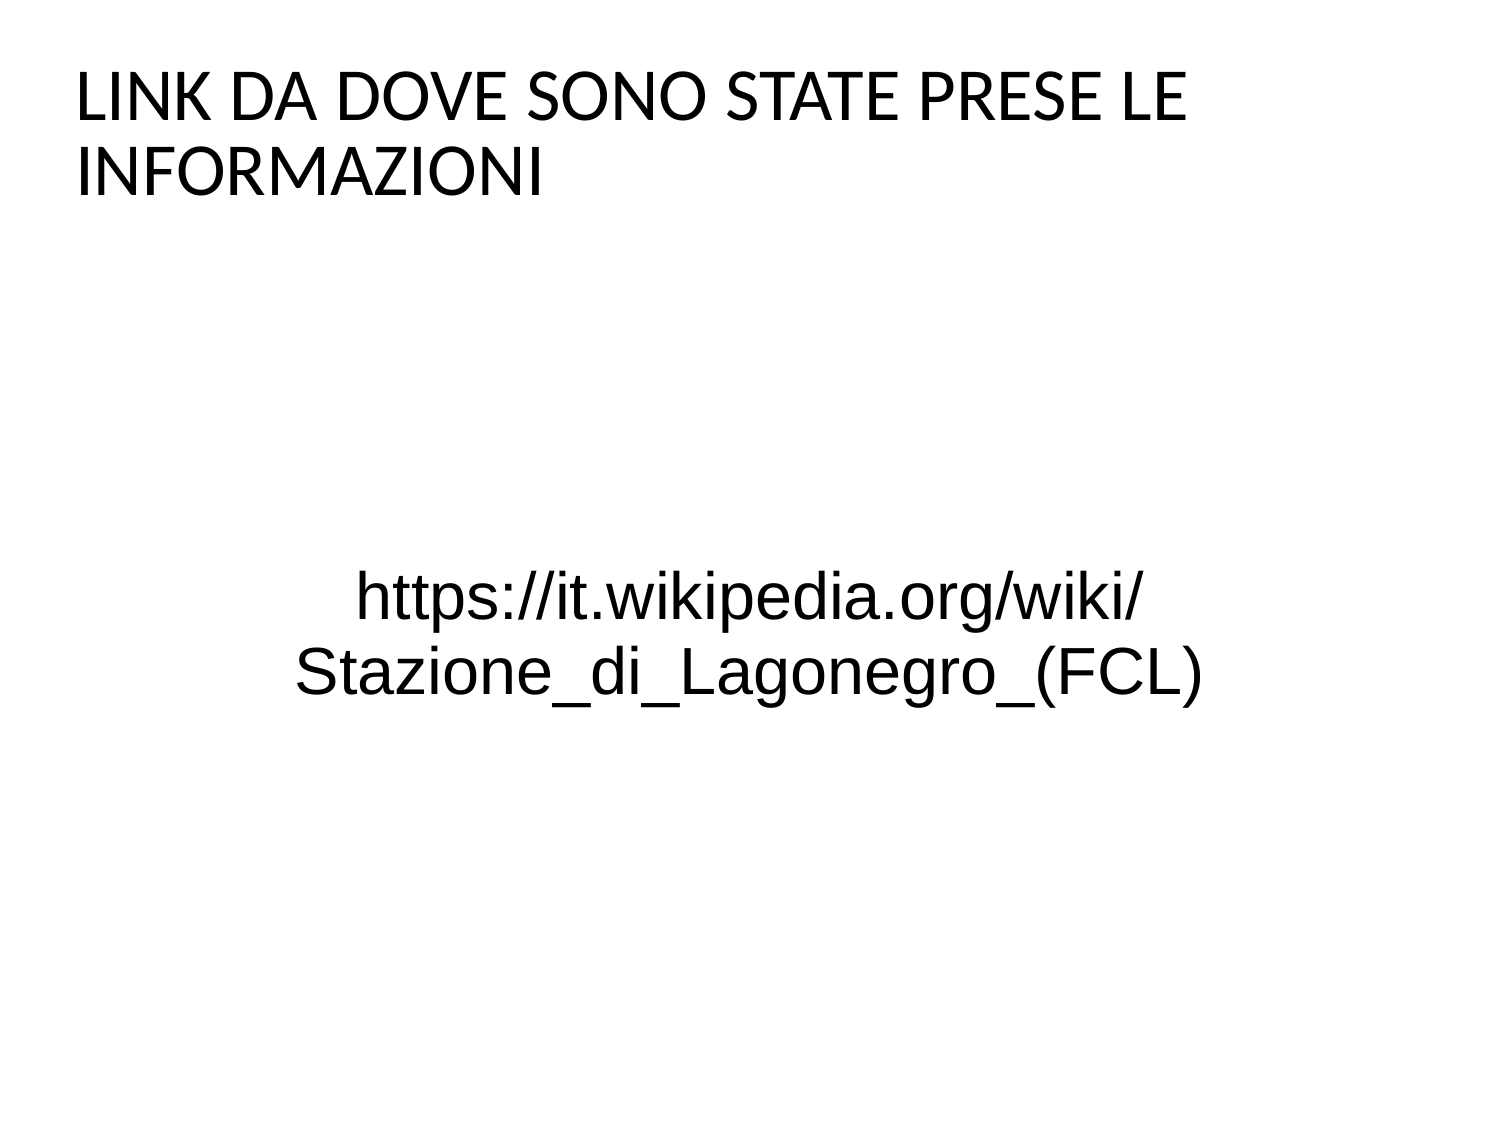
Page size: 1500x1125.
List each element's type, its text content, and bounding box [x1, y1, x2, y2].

subtitle https://it.wikipedia.org/wiki/Stazione_di_Lagonegro_(FCL) [75, 262, 1425, 1005]
title LINK DA DOVE SONO STATE PRESE LE INFORMAZIONI [75, 45, 1425, 233]
